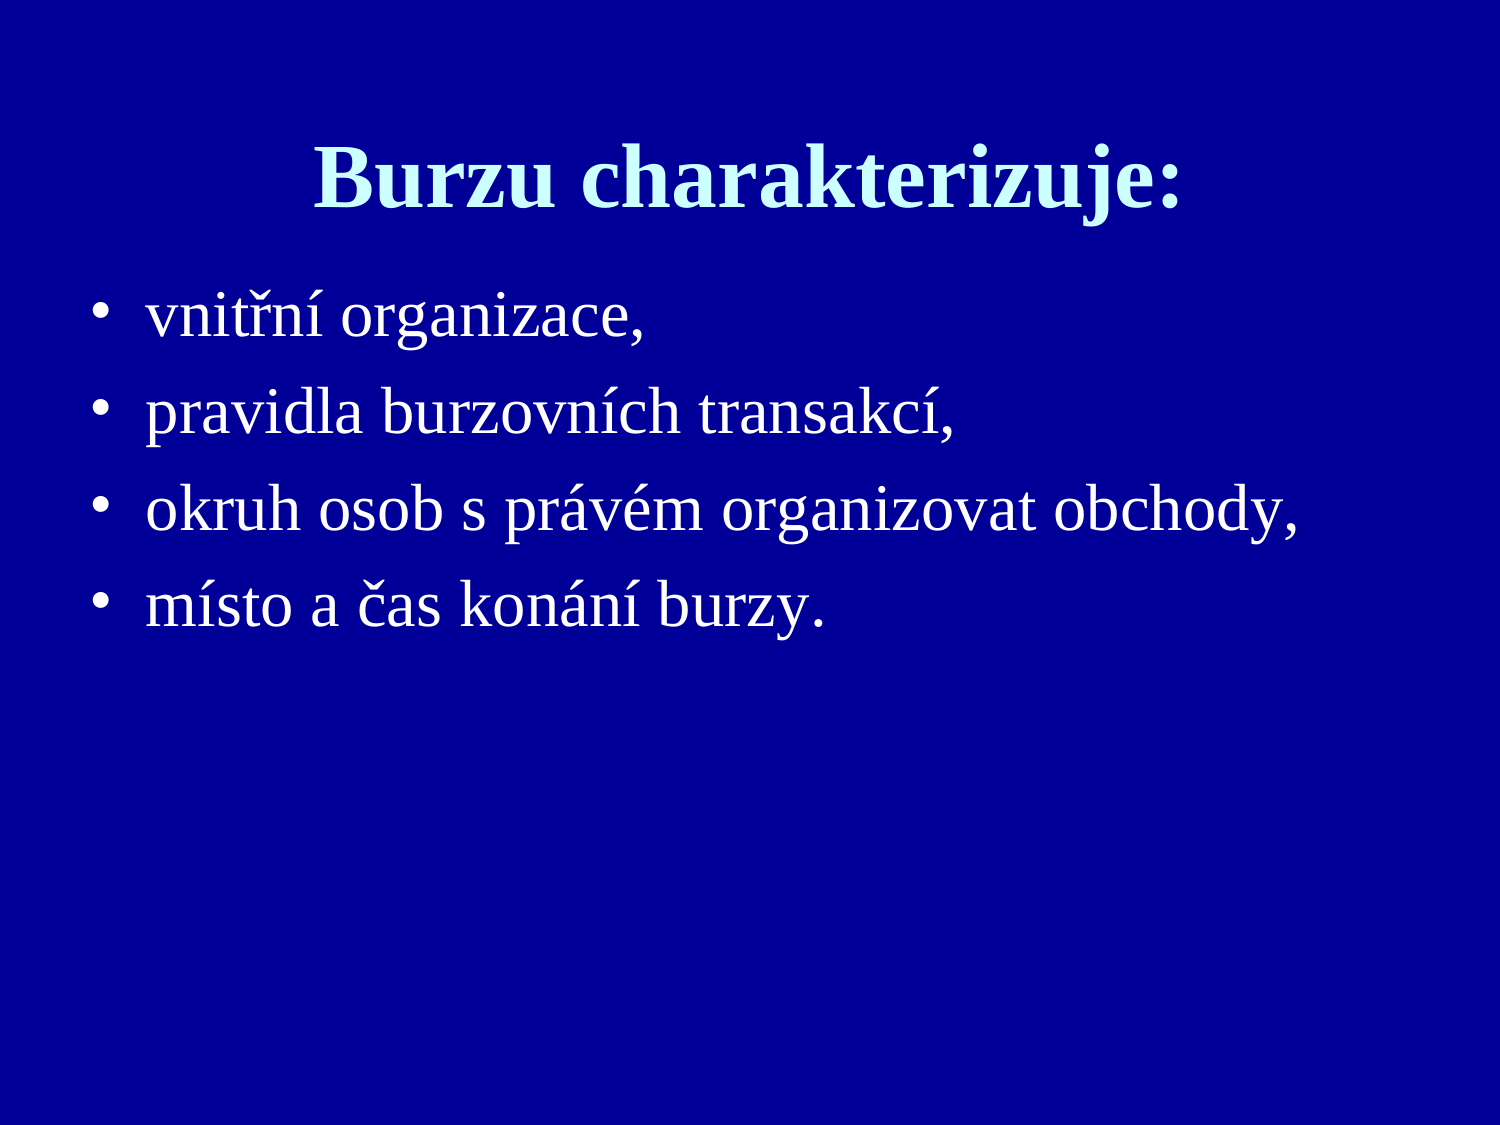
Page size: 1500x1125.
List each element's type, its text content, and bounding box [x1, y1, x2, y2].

list vnitřní organizace, pravidla burzovních transakcí, okruh osob s právém organizovat obchody, místo a čas konání burzy. [74, 262, 1426, 979]
title Burzu charakterizuje: [74, 45, 1426, 234]
